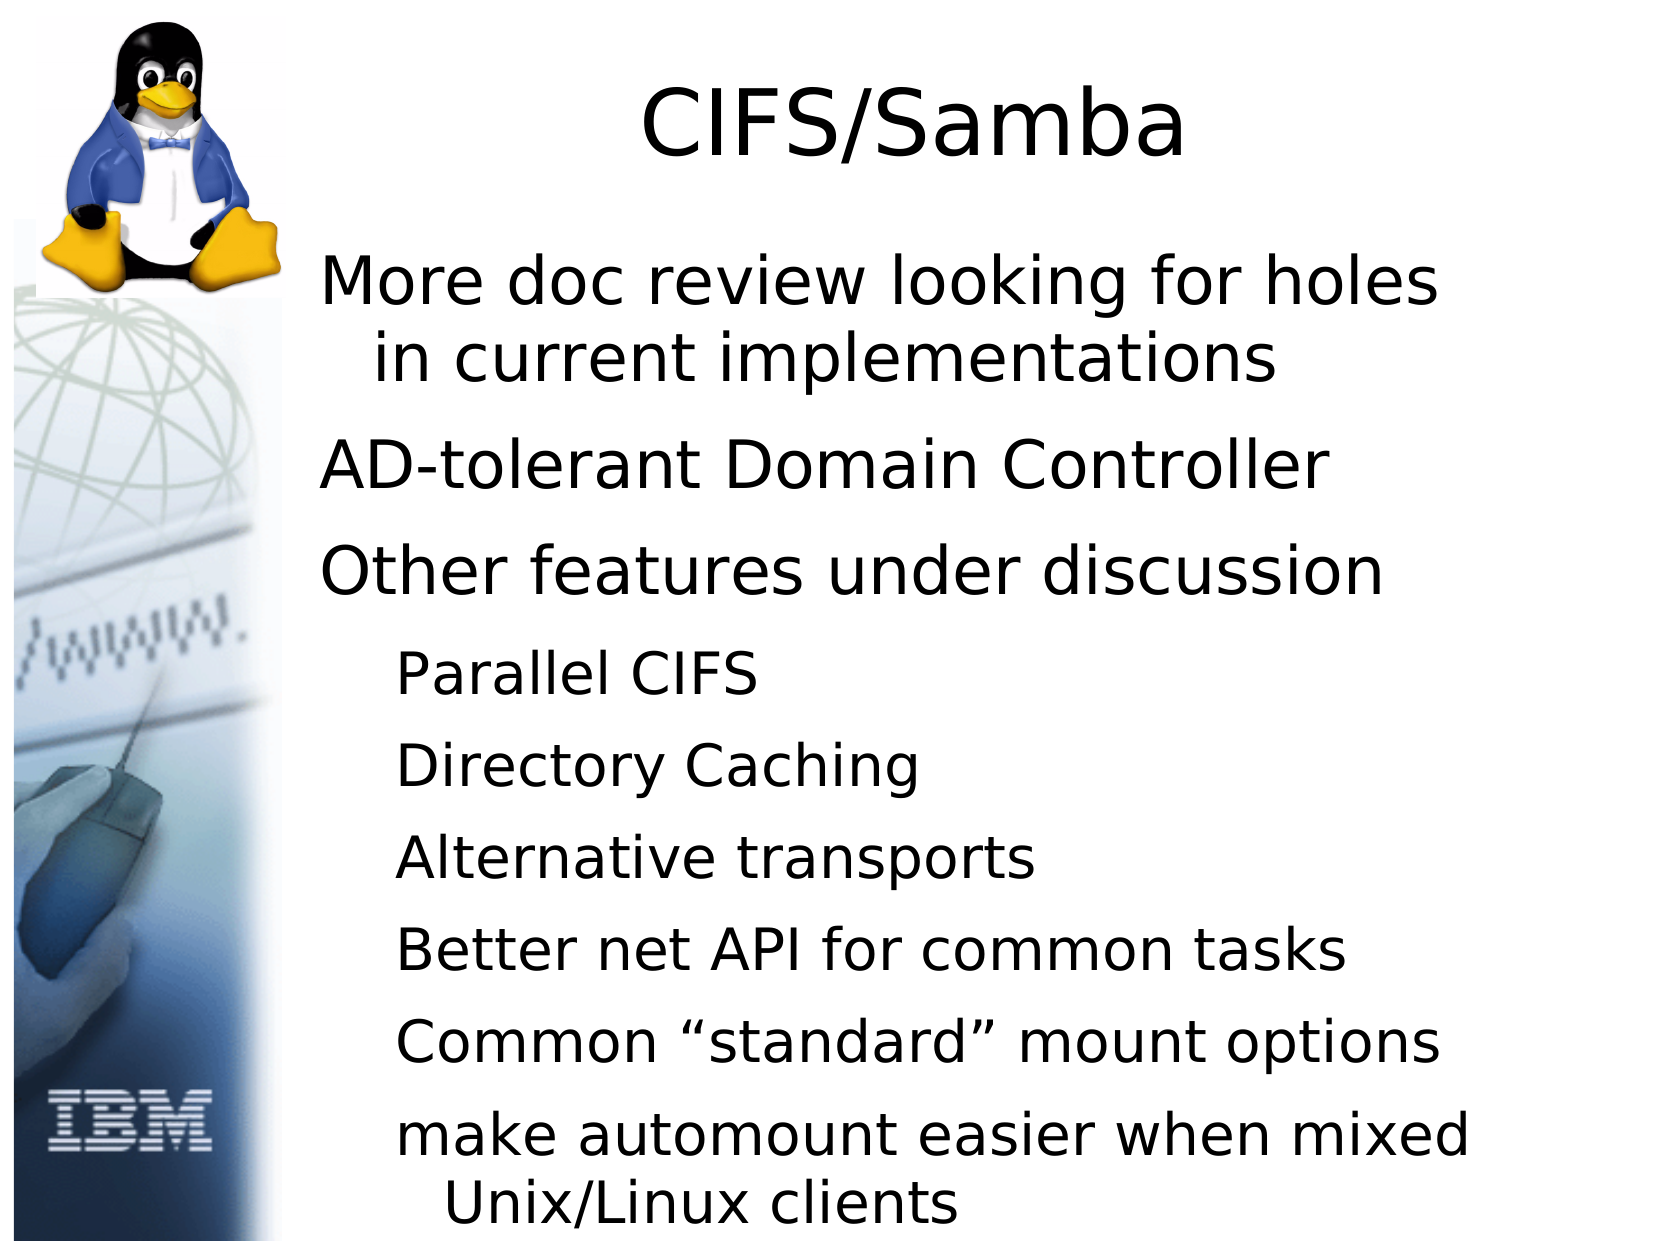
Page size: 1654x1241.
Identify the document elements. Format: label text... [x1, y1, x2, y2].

title CIFS/Samba [301, 39, 1528, 209]
list More doc review looking for holes in current implementations AD-tolerant Domain Controller Other features under discussion Parallel CIFS Directory Caching Alternative transports Better net API for common tasks Common “standard” mount options make automount easier when mixed Unix/Linux clients [301, 243, 1520, 1235]
